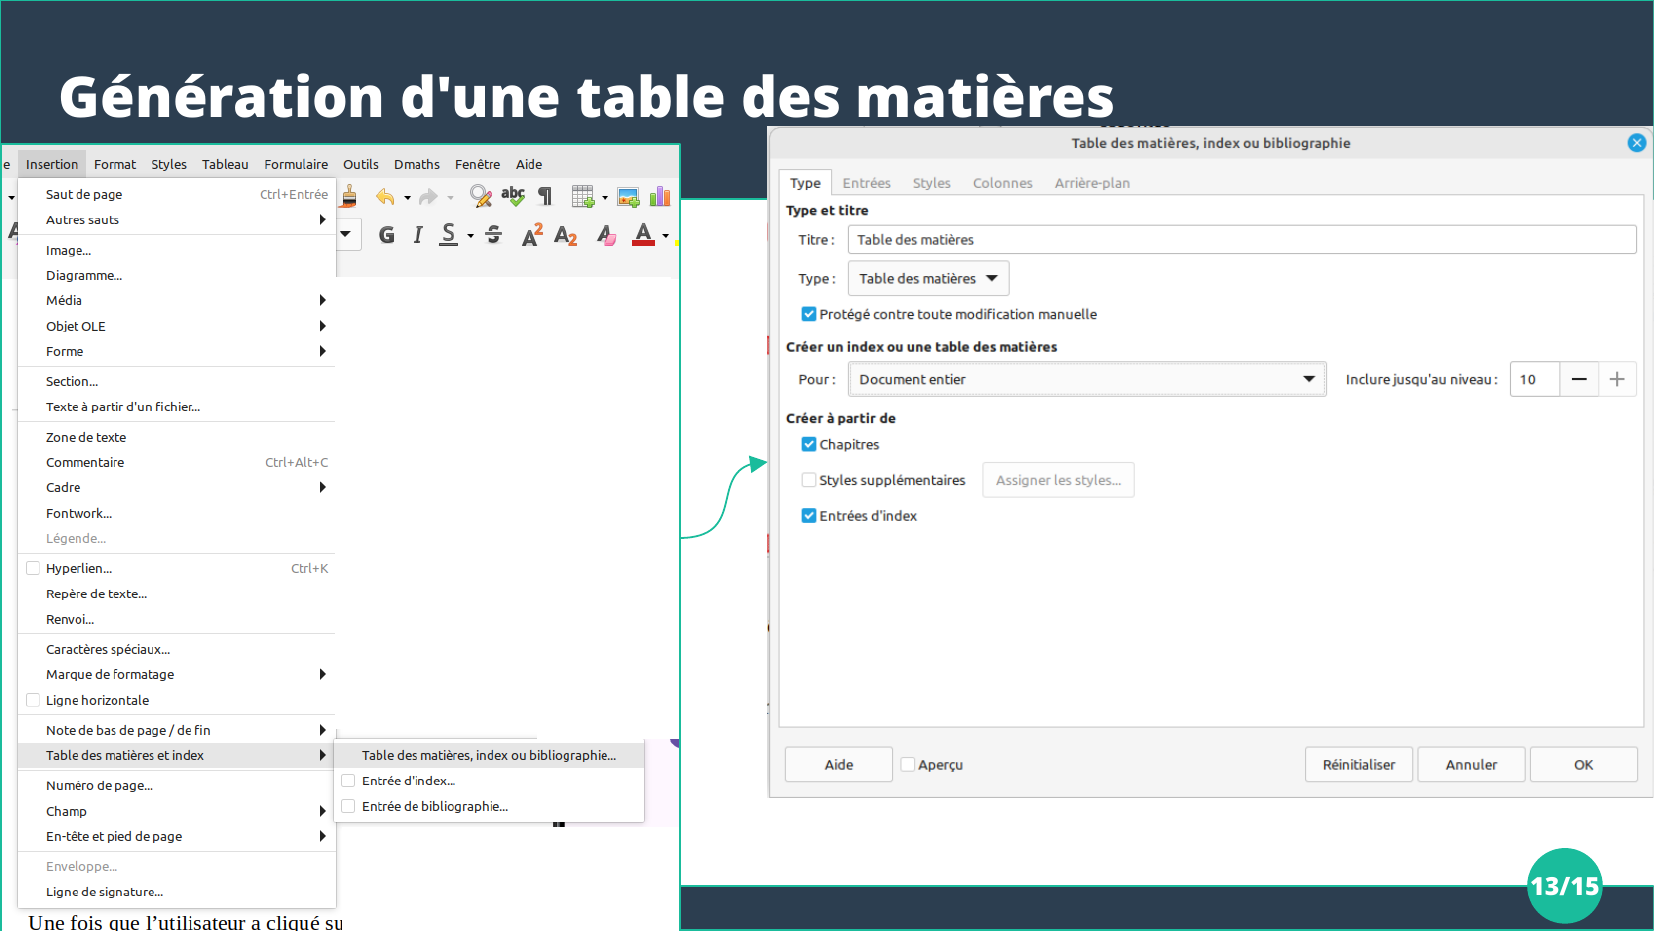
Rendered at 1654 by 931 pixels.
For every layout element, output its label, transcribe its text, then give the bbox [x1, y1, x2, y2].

picture [2, 144, 680, 931]
picture [767, 126, 1654, 798]
title Génération d'une table des matières [59, 37, 1595, 155]
